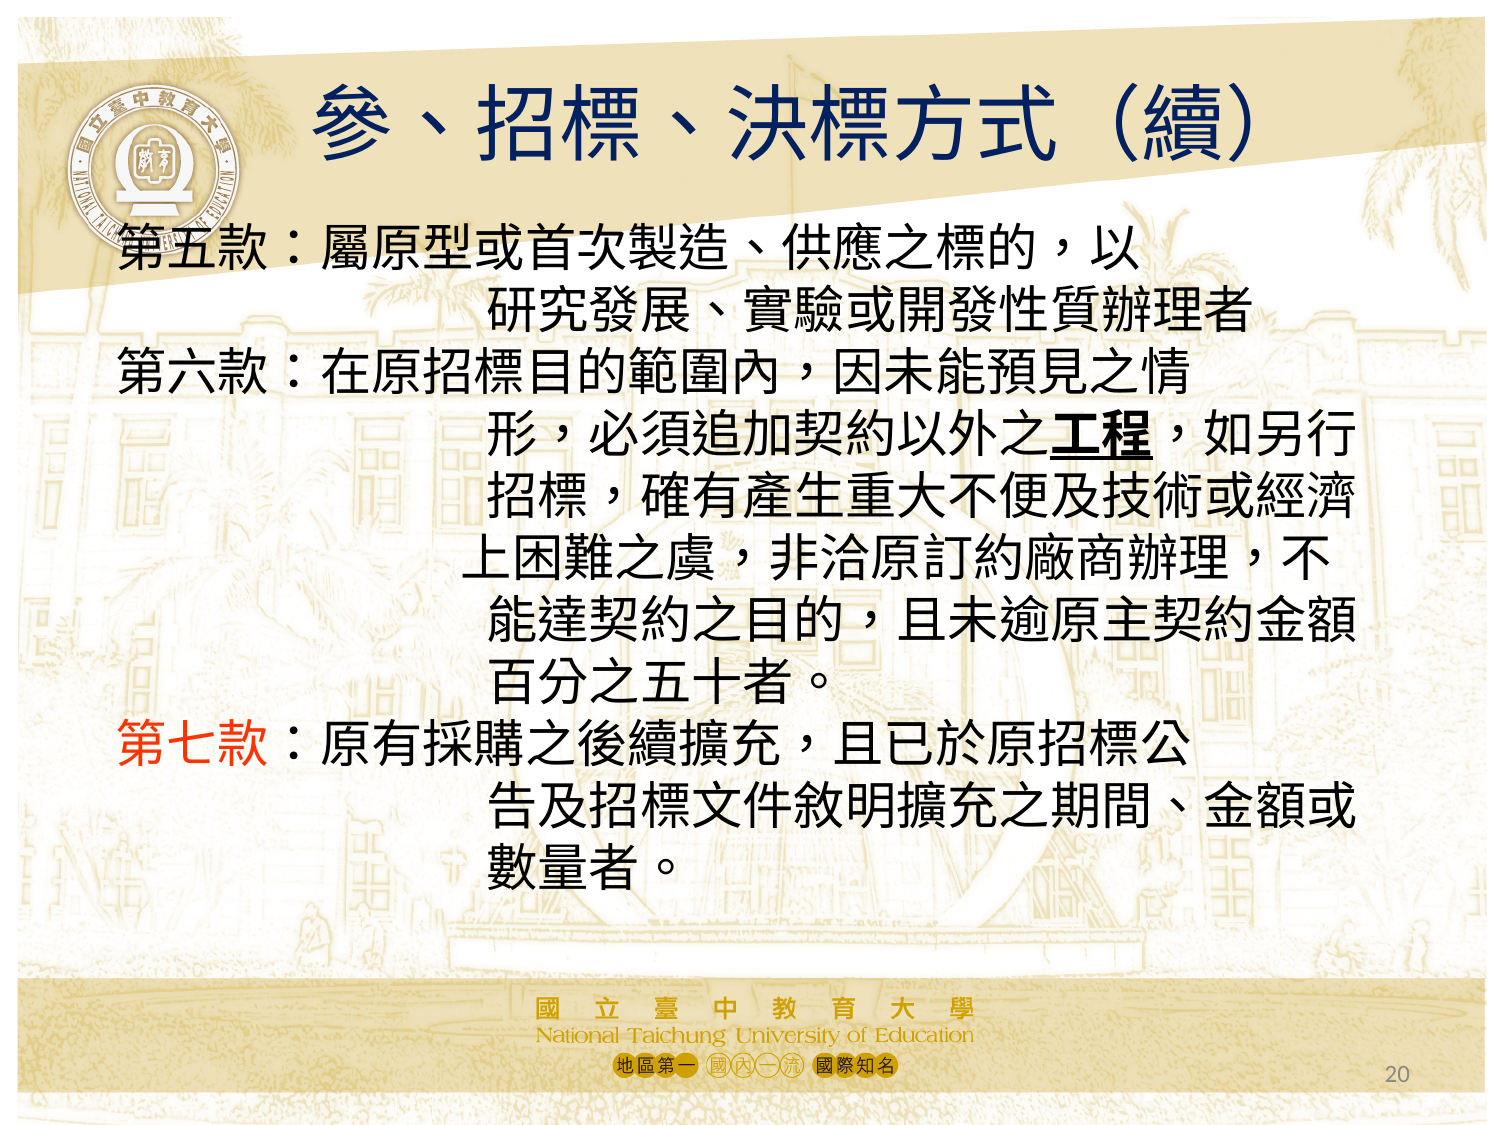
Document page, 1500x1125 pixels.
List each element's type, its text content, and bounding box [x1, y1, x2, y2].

title 參、招標、決標方式（續） [289, 45, 1329, 197]
text_box <編號> [1074, 1042, 1426, 1103]
list 第五款：屬原型或首次製造、供應之標的，以 研究發展、實驗或開發性質辦理者 第六款：在原招標目的範圍內，因未能預見之情 形，必須追加契約以外之工程，如另行 招標，確有產生重大不便及技術或經濟 上困難之虞，非洽原訂約廠商辦理，不 能達契約之目的，且未逾原主契約金額 百分之五十者。 第七款：原有採購之後續擴充，且已於原招標公 告及招標文件敘明擴充之期間、金額或 數量者。 [100, 219, 1376, 965]
picture [0, 0, 1500, 1125]
